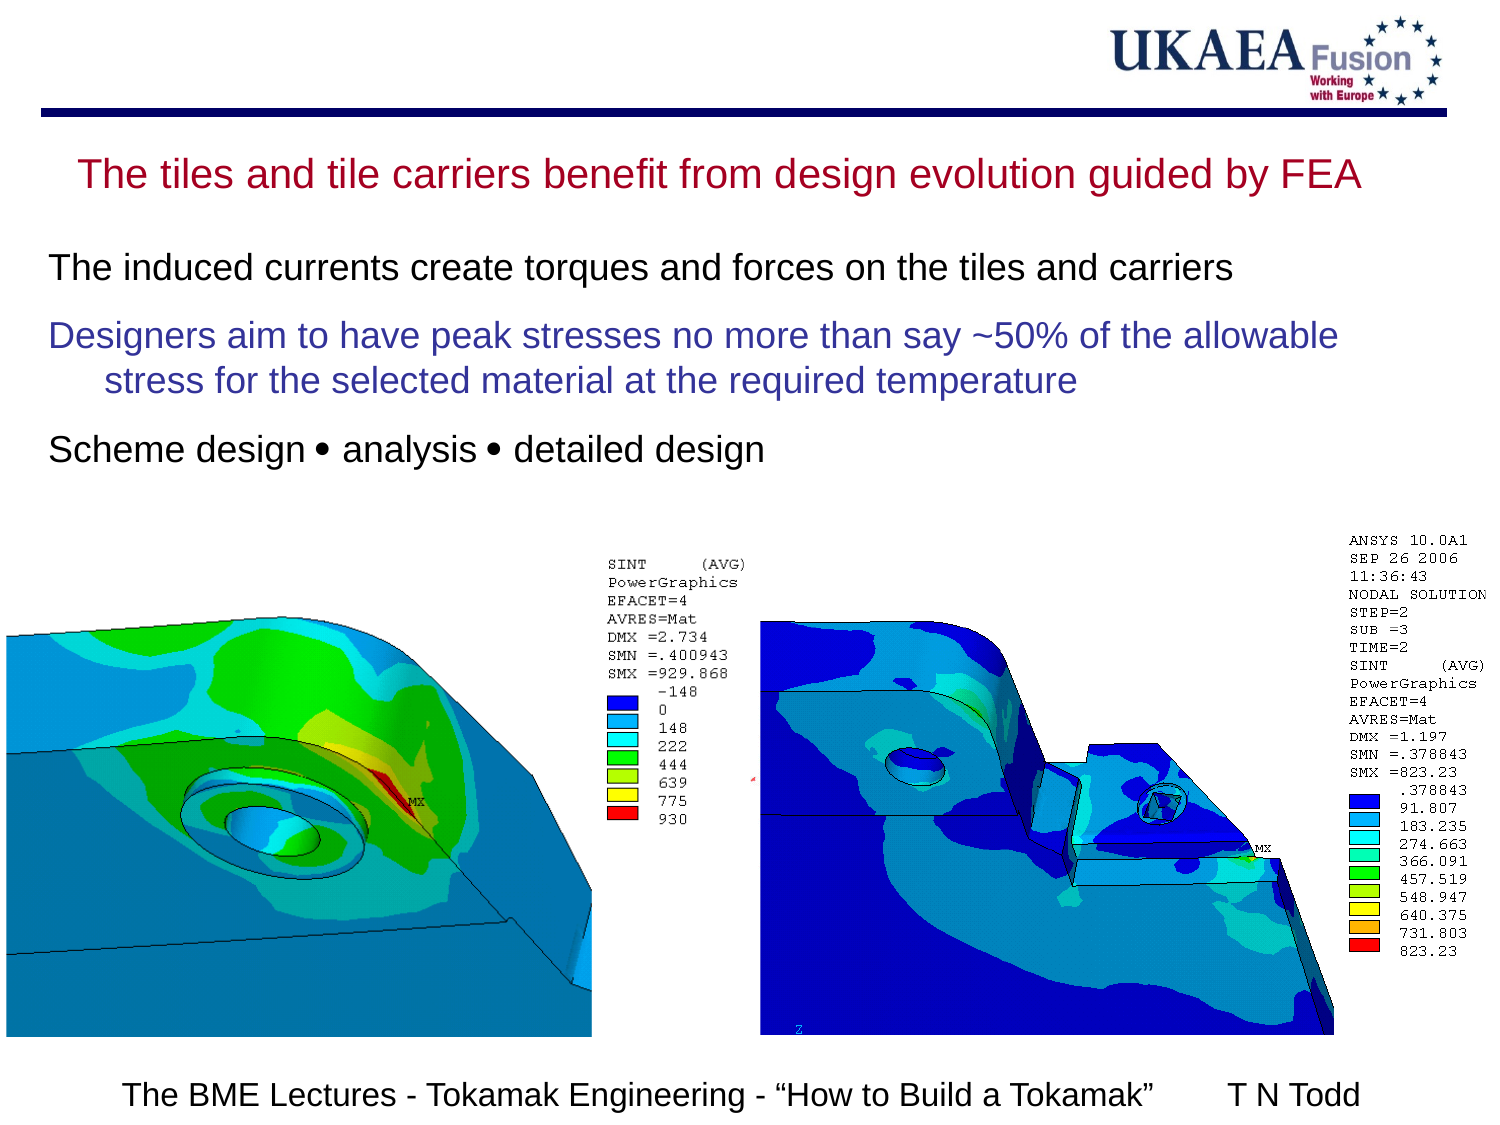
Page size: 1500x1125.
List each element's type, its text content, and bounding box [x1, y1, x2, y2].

text_box The induced currents create torques and forces on the tiles and carriers Designers aim to have peak stresses no more than say ~50% of the allowable stress for the selected material at the required temperature Scheme design  analysis  detailed design [33, 235, 1459, 486]
picture [750, 520, 1486, 1035]
picture [6, 553, 744, 1038]
text_box The tiles and tile carriers benefit from design evolution guided by FEA [62, 139, 1388, 228]
picture [1107, 15, 1443, 106]
